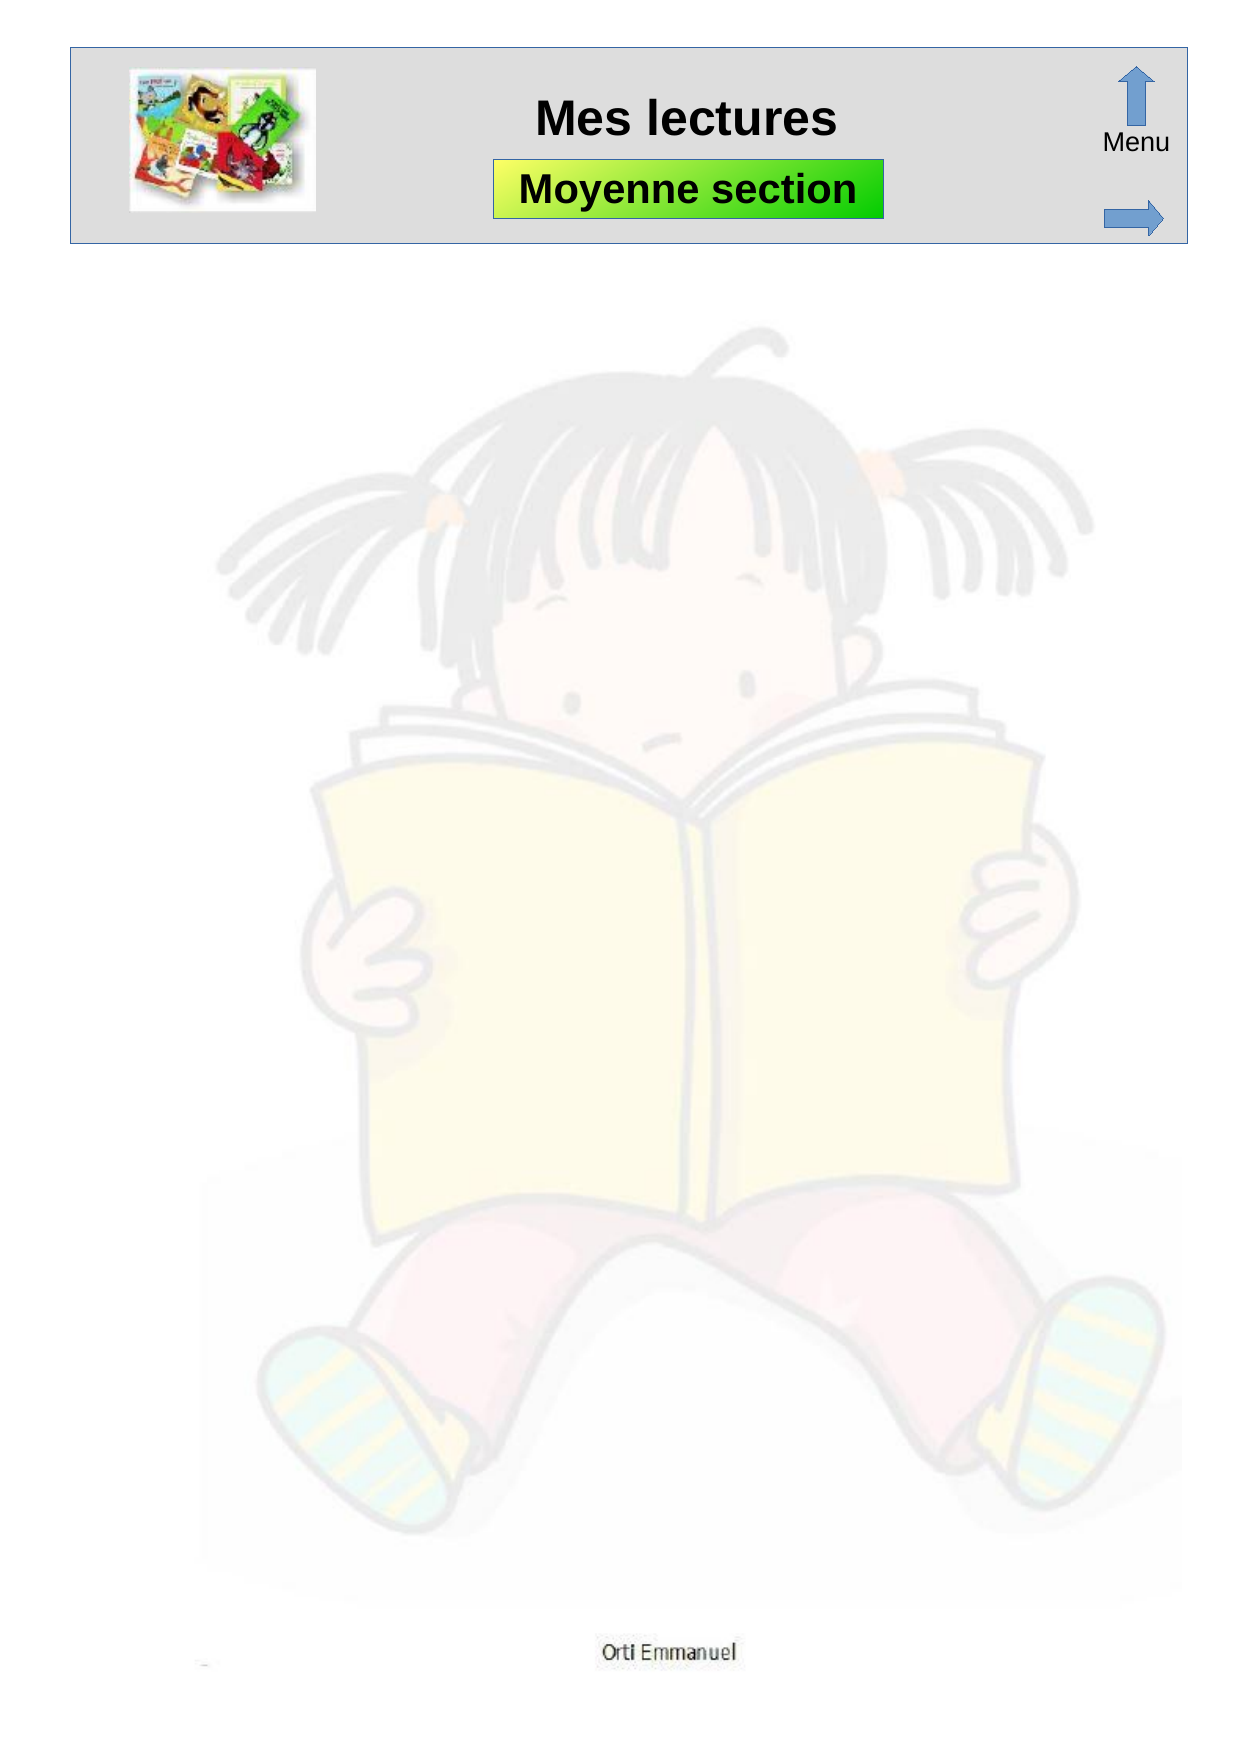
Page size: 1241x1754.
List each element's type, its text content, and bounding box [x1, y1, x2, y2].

text_box Moyenne section [493, 159, 884, 219]
picture [70, 295, 1182, 1693]
text_box [1104, 200, 1164, 236]
text_box Menu [1118, 66, 1155, 126]
text_box Mes lectures [70, 47, 1188, 244]
picture [129, 67, 316, 213]
